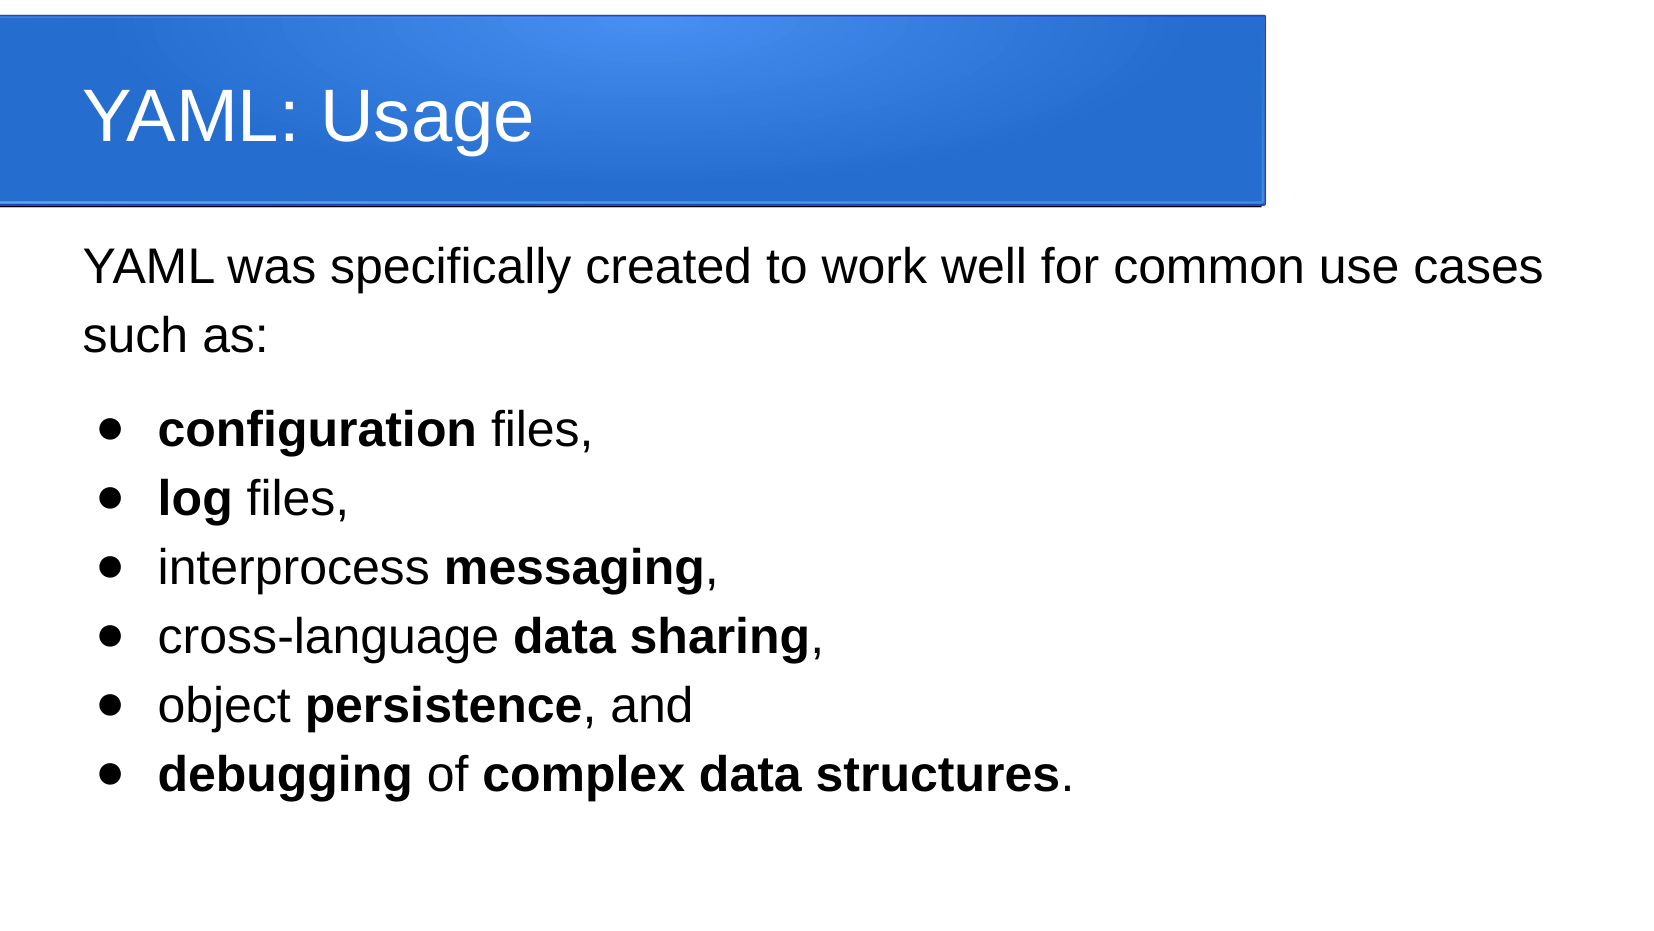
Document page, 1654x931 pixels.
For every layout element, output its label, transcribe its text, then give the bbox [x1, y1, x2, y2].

text_box YAML was specifically created to work well for common use cases such as: configuration files, log files, interprocess messaging, cross-language data sharing, object persistence, and debugging of complex data structures. [82, 224, 1571, 764]
text_box YAML: Usage [82, 35, 1235, 189]
picture [0, 13, 1269, 211]
